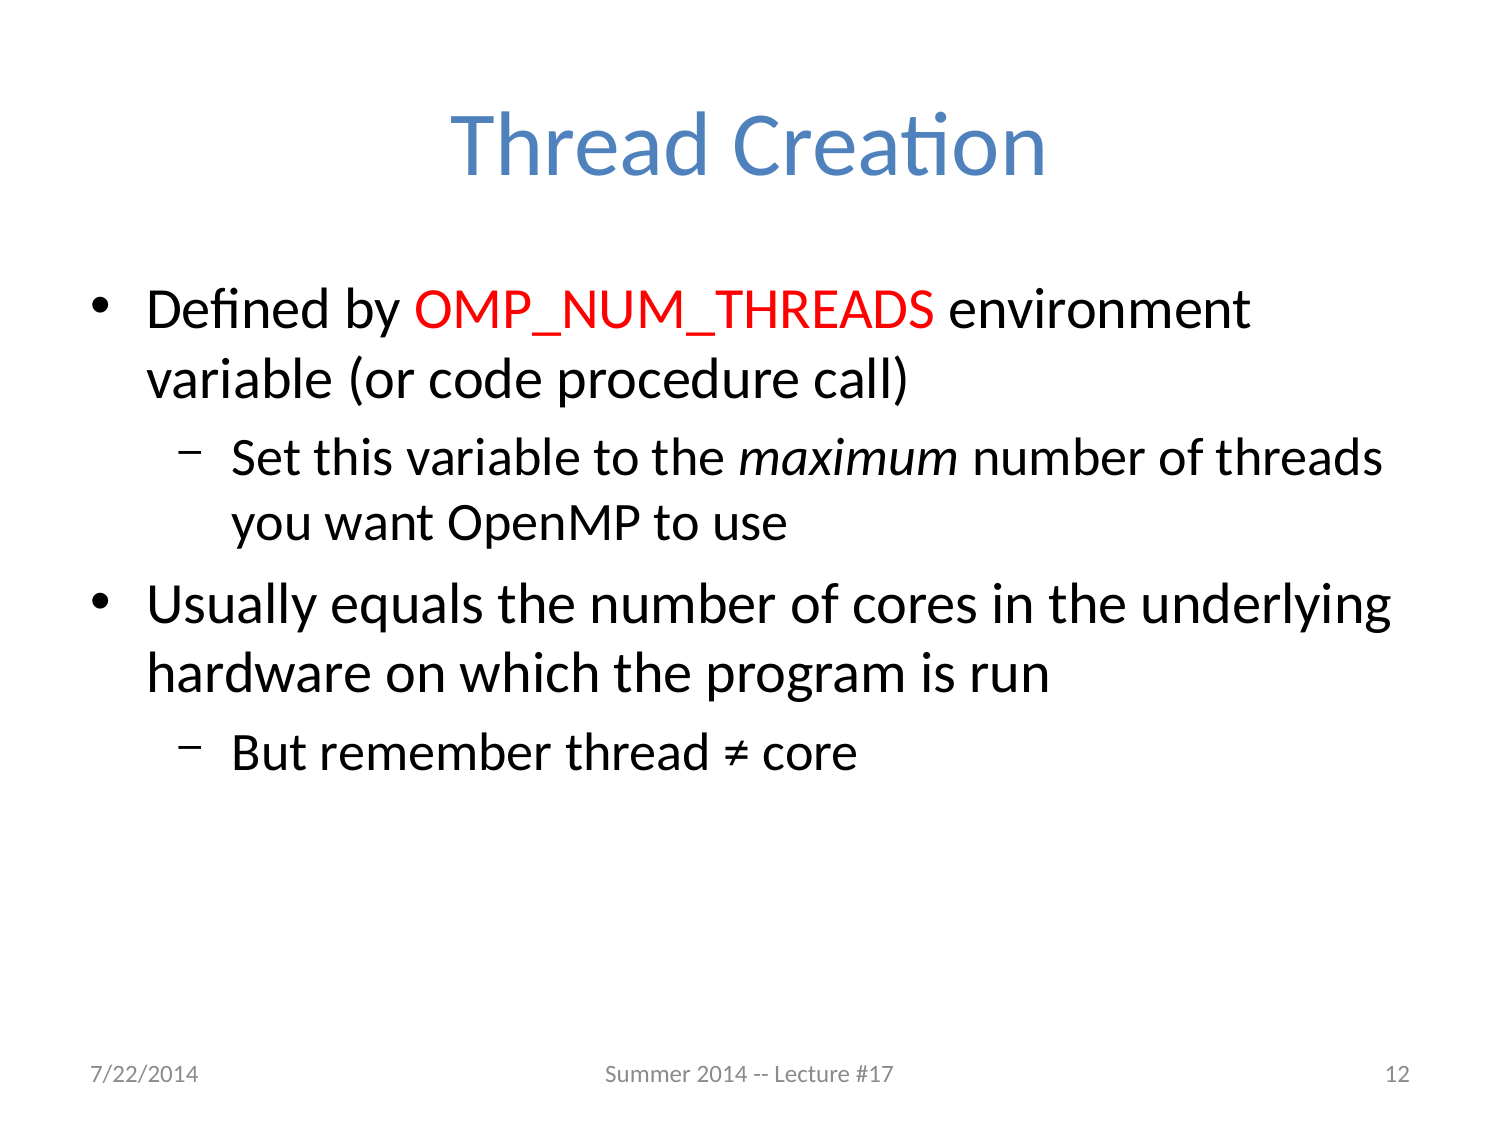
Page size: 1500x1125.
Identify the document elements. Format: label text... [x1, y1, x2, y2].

footer Summer 2014 -- Lecture #17 [512, 1042, 988, 1103]
list Defined by OMP_NUM_THREADS environment variable (or code procedure call) Set this variable to the maximum number of threads you want OpenMP to use Usually equals the number of cores in the underlying hardware on which the program is run But remember thread ≠ core [75, 262, 1425, 1073]
slide_number 7/22/2014 [75, 1042, 425, 1103]
title Thread Creation [75, 45, 1425, 233]
slide_number <number> [1074, 1042, 1425, 1103]
